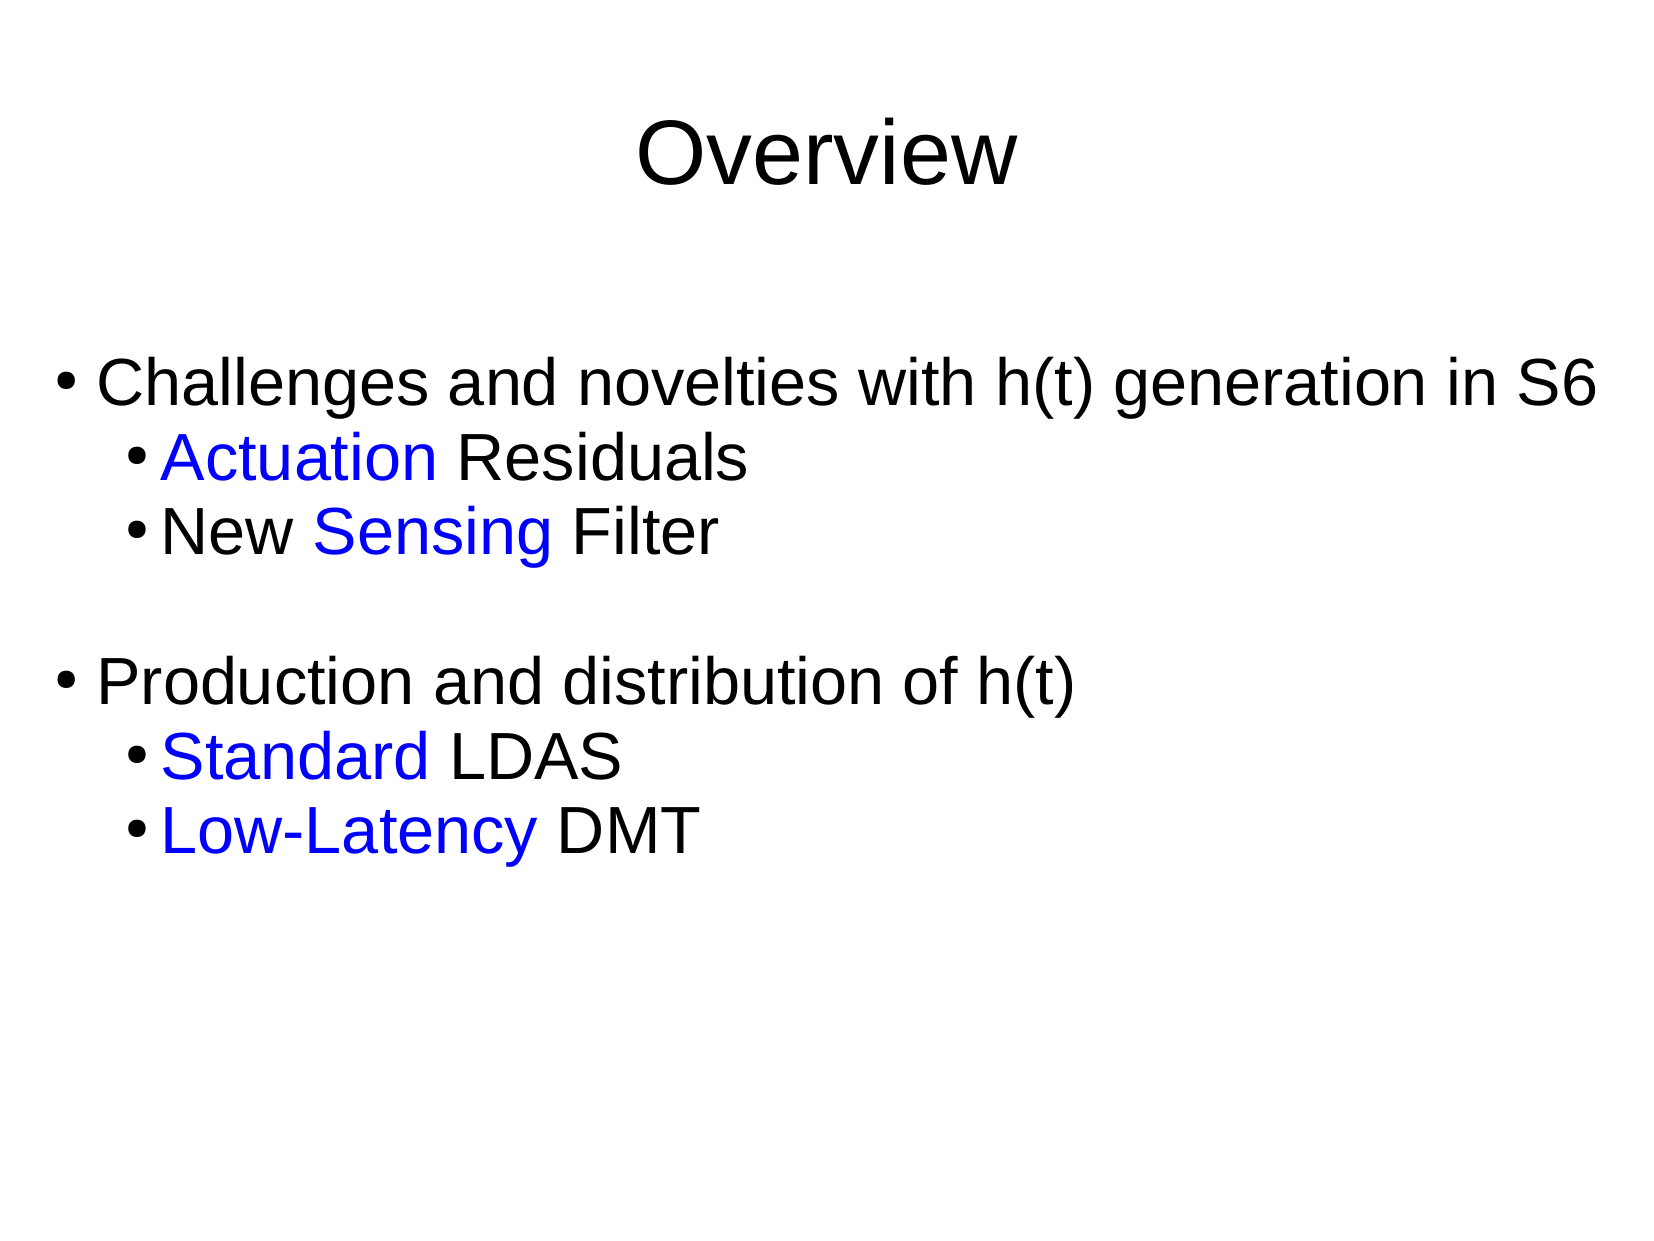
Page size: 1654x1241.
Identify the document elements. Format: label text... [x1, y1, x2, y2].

text_box Challenges and novelties with h(t) generation in S6 Actuation Residuals New Sensing Filter Production and distribution of h(t) Standard LDAS Low-Latency DMT [39, 337, 1619, 934]
title Overview [82, 56, 1571, 250]
